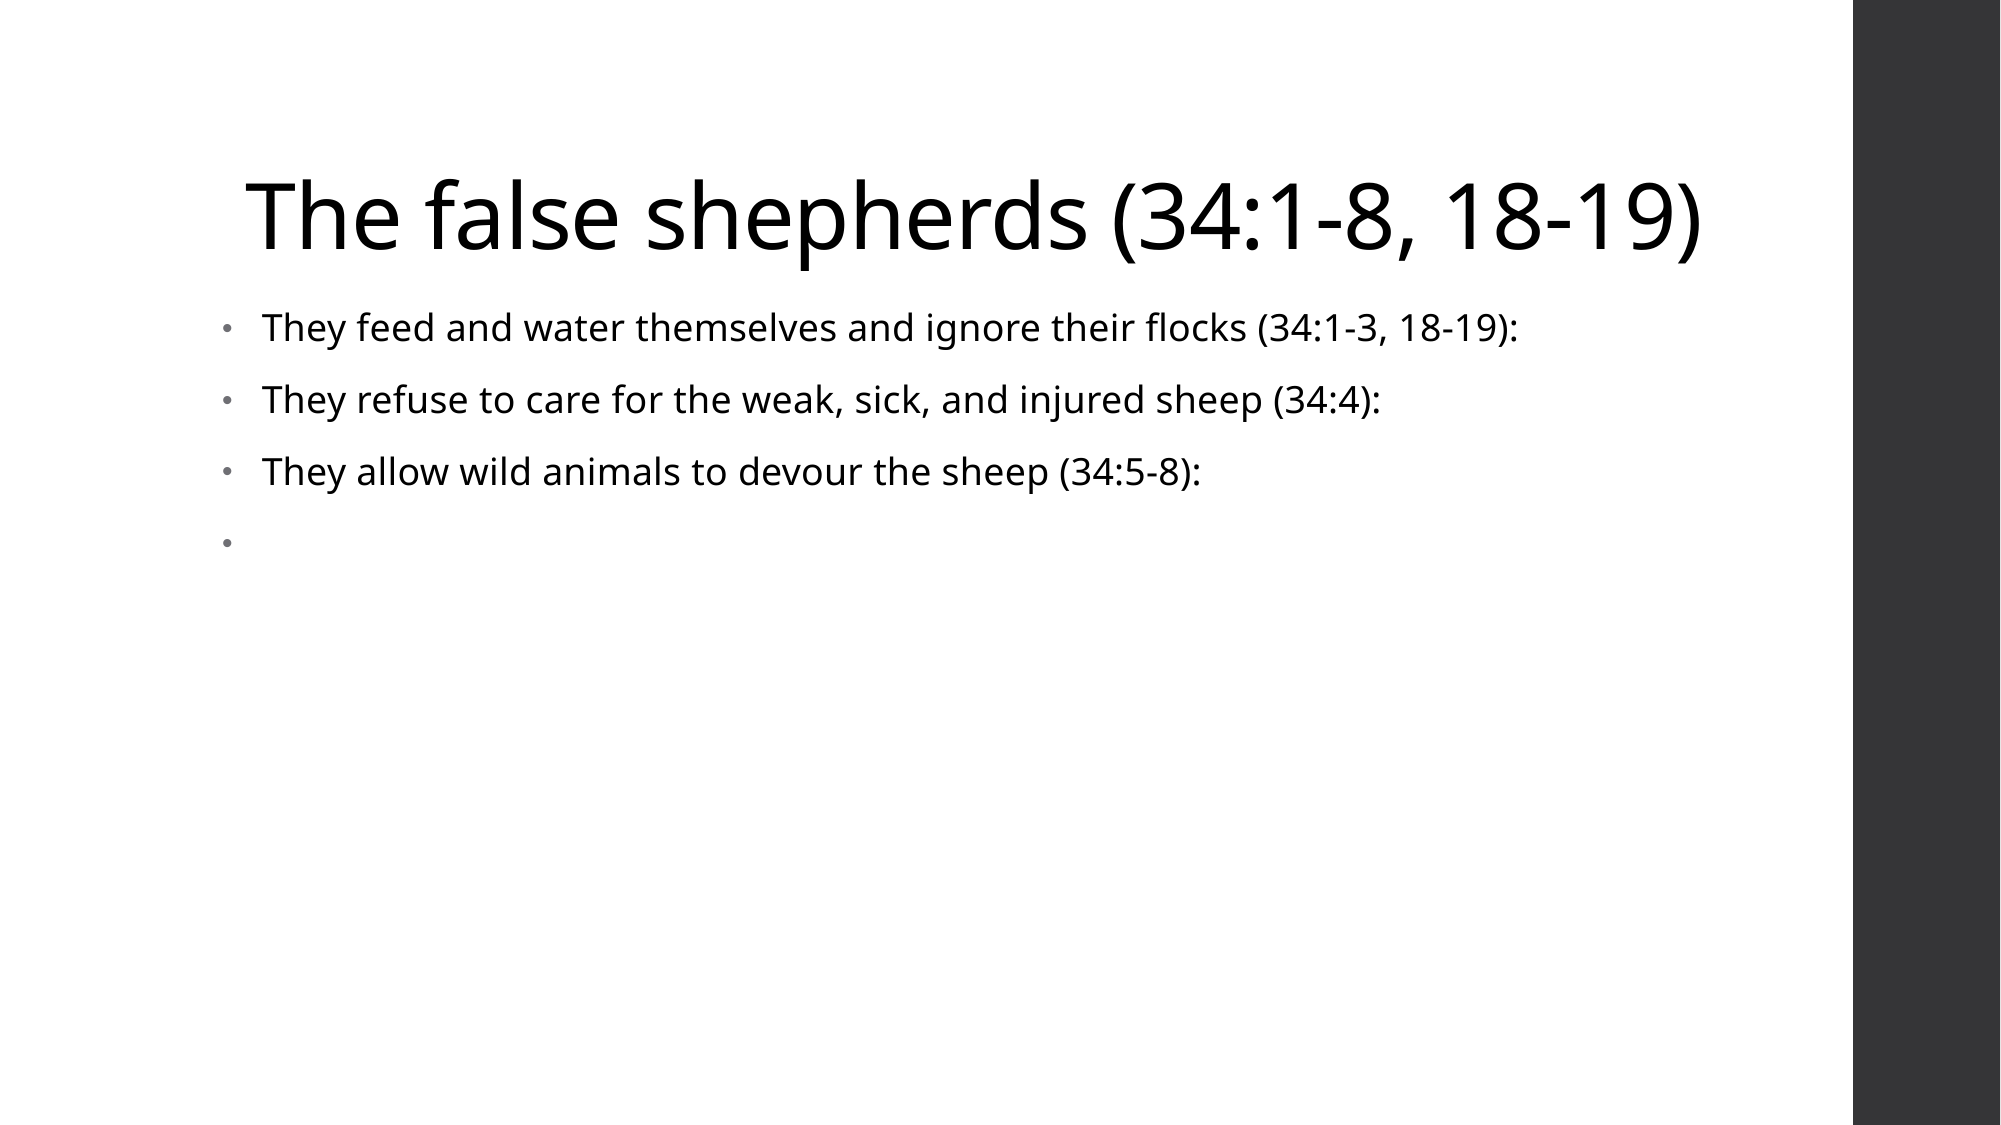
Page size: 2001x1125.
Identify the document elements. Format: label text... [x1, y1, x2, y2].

list They feed and water themselves and ignore their flocks (34:1-3, 18-19): They refuse to care for the weak, sick, and injured sheep (34:4): They allow wild animals to devour the sheep (34:5-8): [206, 299, 1617, 1014]
title The false shepherds (34:1-8, 18-19) [206, 60, 1797, 278]
